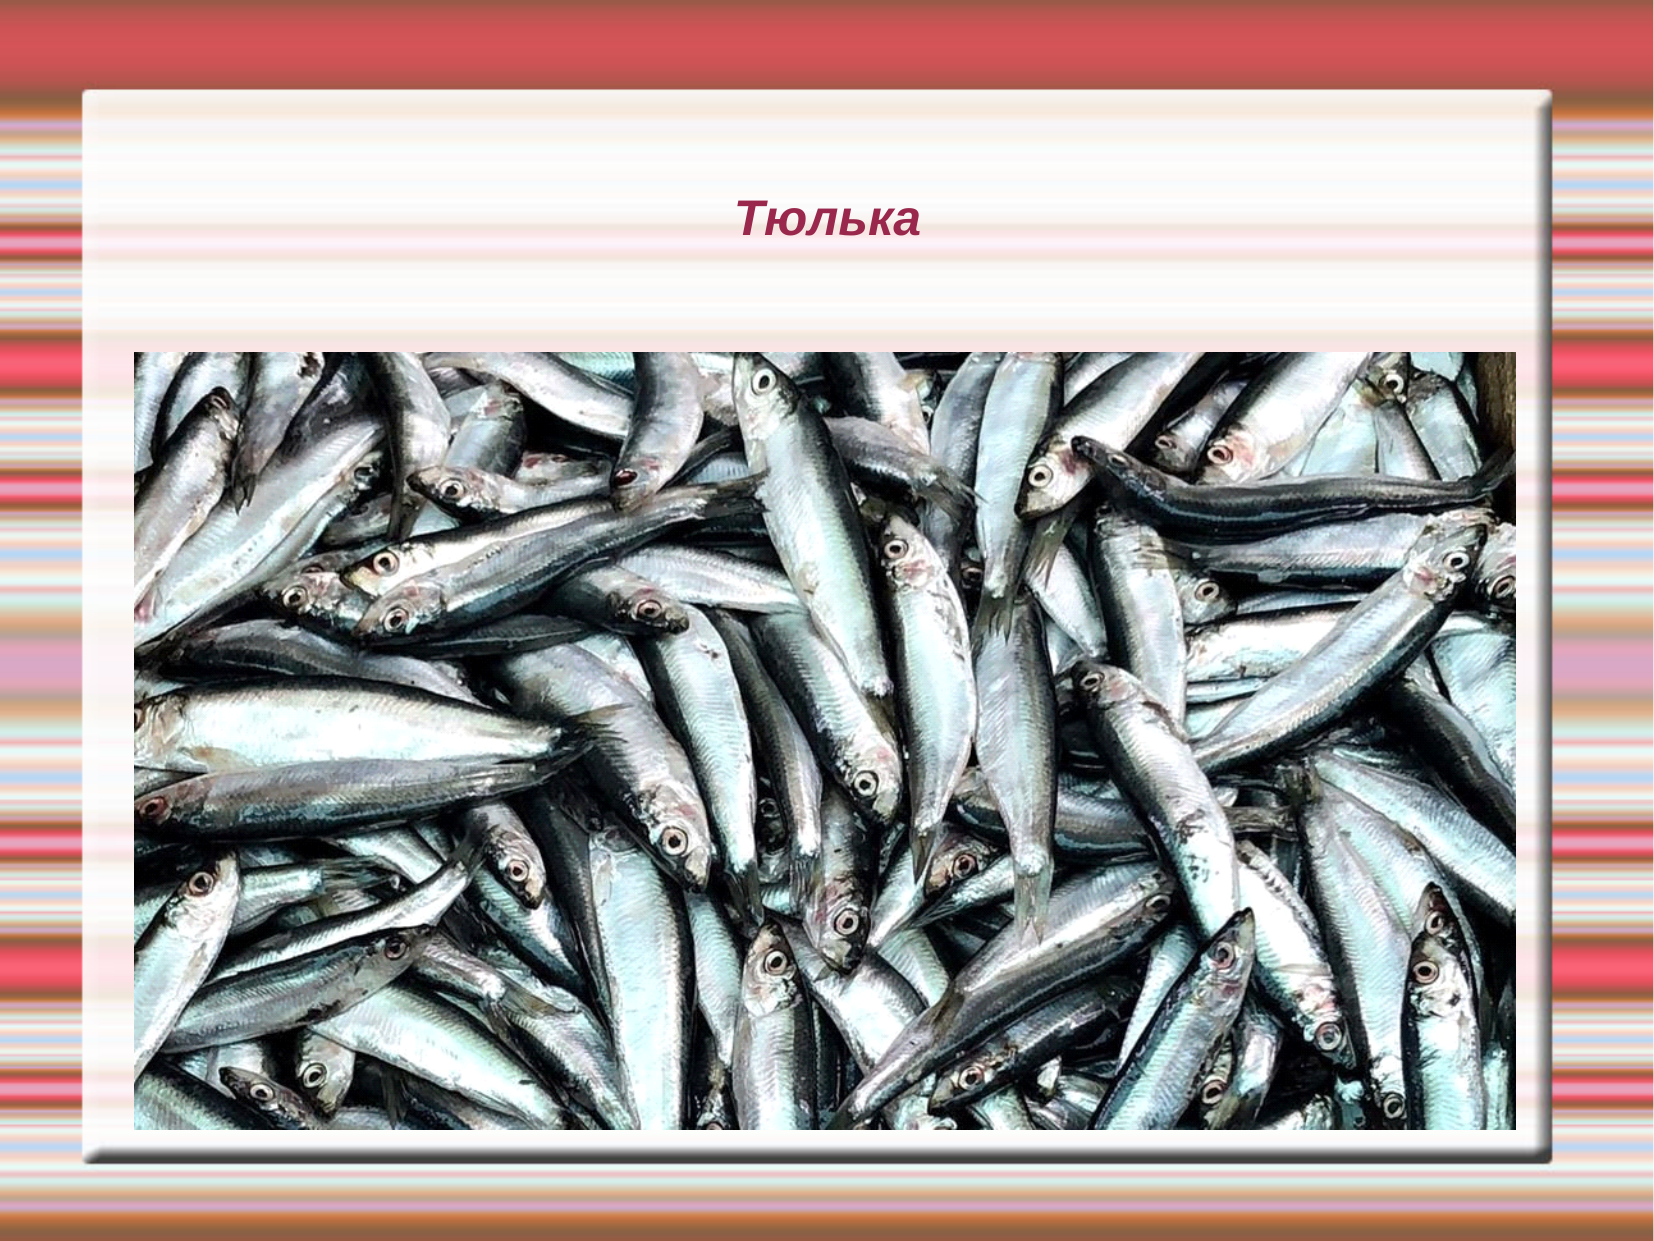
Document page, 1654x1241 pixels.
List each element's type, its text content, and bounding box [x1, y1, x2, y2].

title Тюлька [121, 114, 1534, 322]
picture [0, 0, 1654, 1241]
